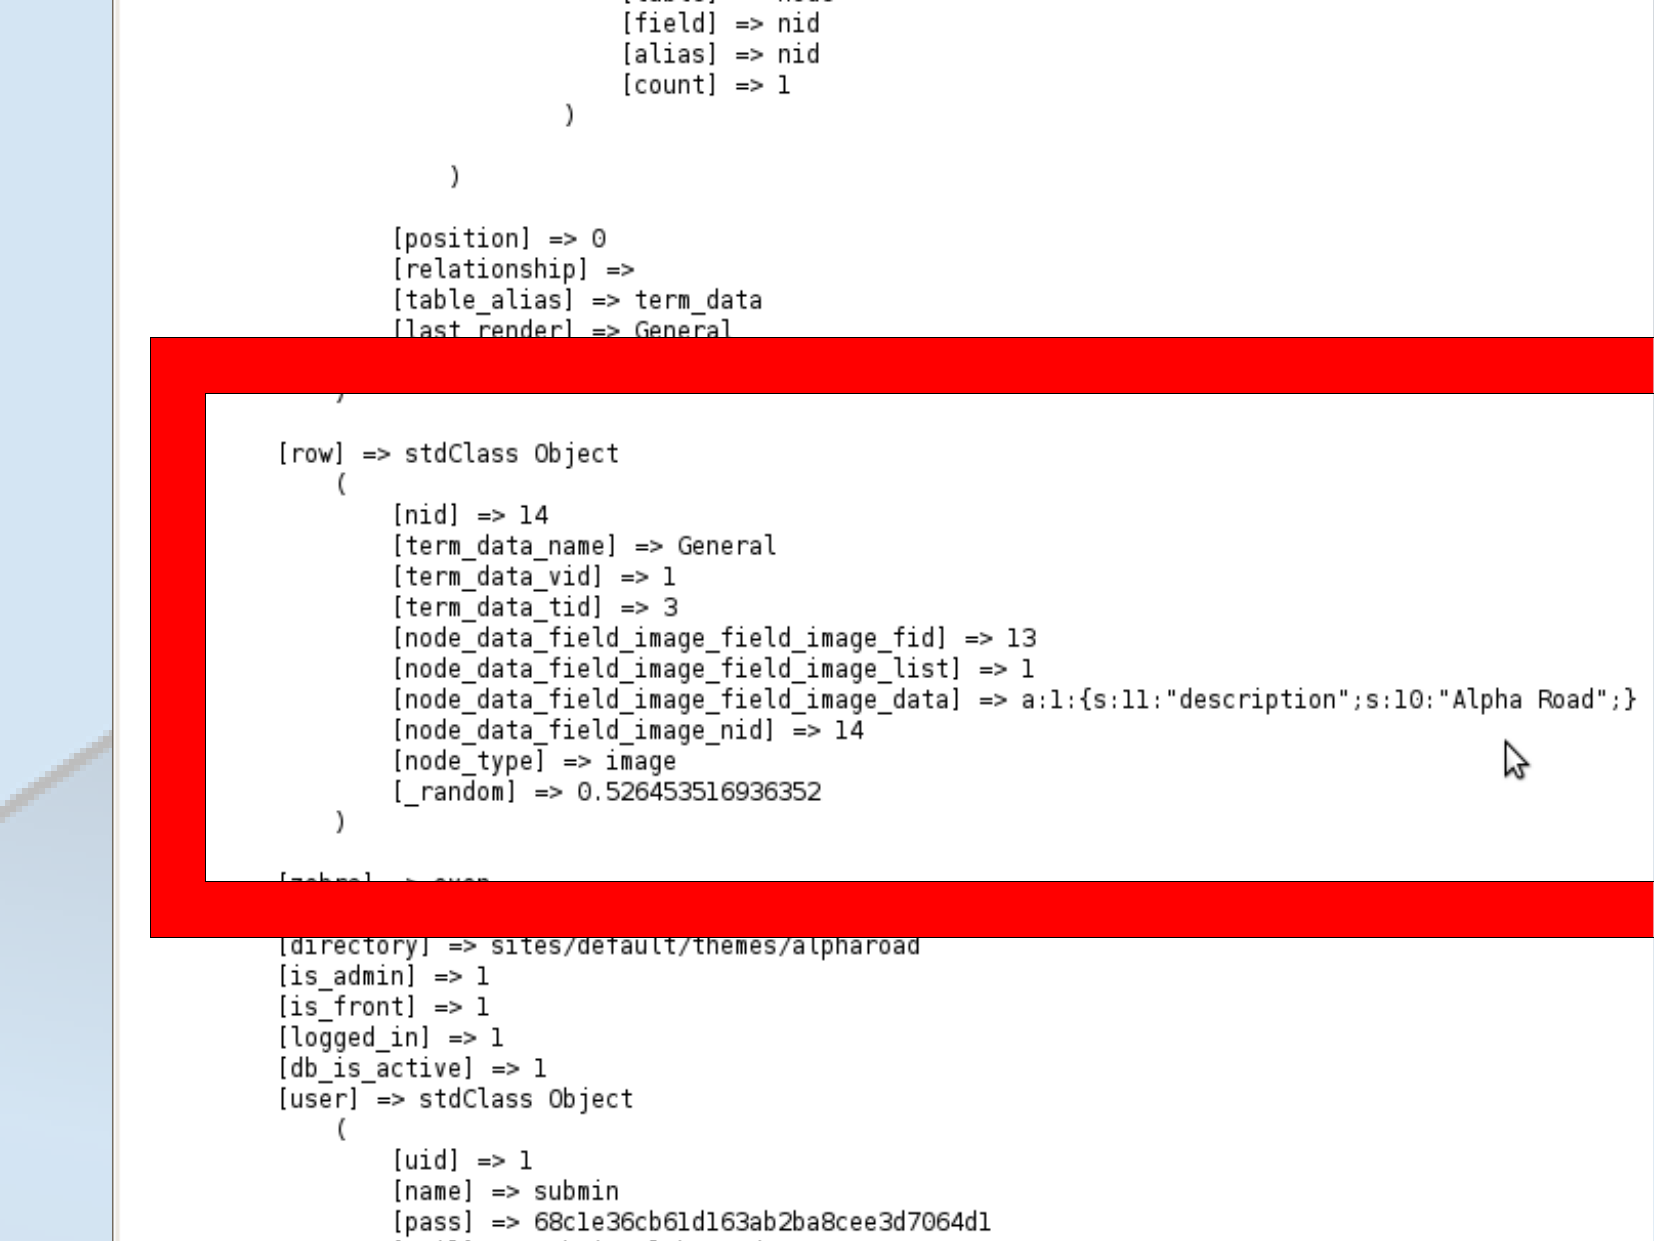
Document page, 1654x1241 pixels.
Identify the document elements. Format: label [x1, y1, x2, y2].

picture [206, 394, 1654, 881]
text_box [150, 337, 1654, 938]
picture [0, 0, 1654, 1241]
